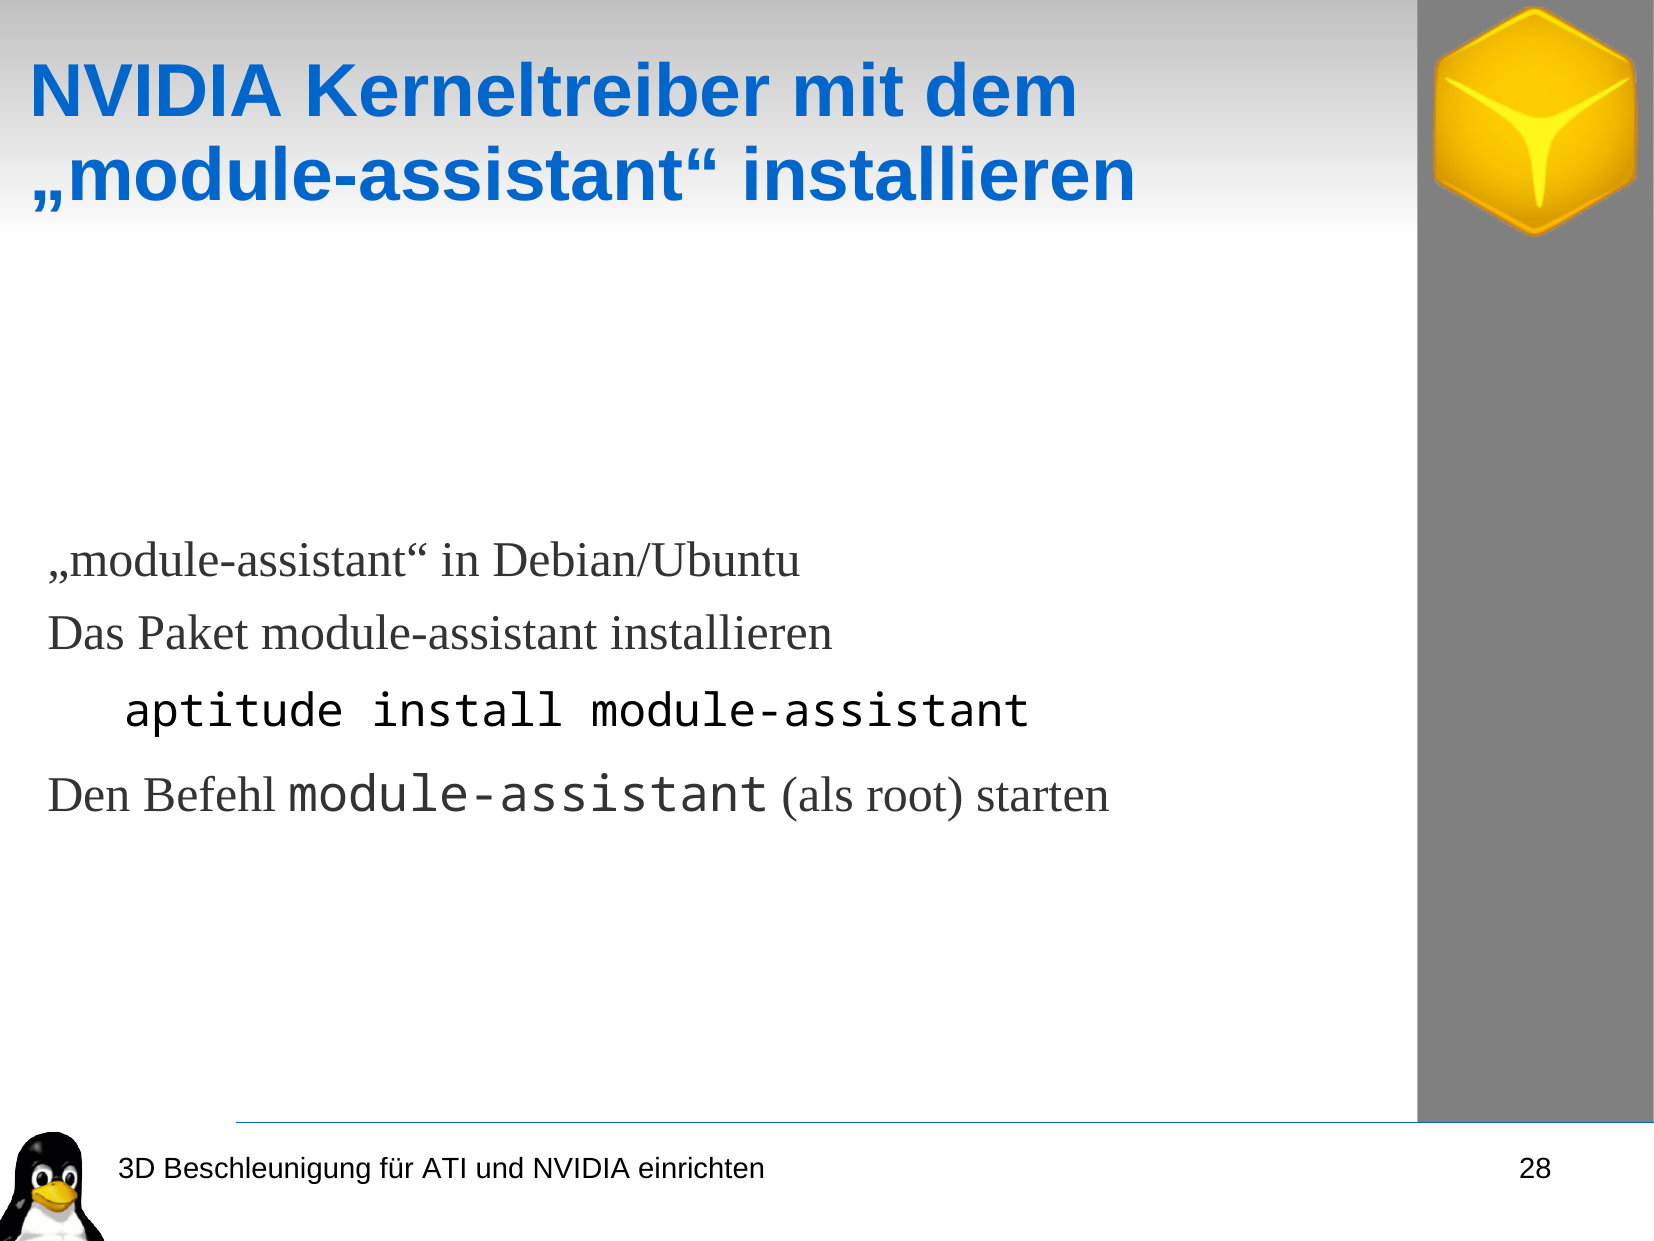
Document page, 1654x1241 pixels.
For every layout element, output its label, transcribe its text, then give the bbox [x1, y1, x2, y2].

picture [0, 1121, 148, 1241]
title NVIDIA Kerneltreiber mit dem „module-assistant“ installieren [29, 29, 1388, 237]
picture [1433, 6, 1638, 237]
list „module-assistant“ in Debian/Ubuntu Das Paket module-assistant installieren aptitude install module-assistant Den Befehl module-assistant (als root) starten [29, 265, 1388, 1093]
picture [139, 1160, 148, 1176]
